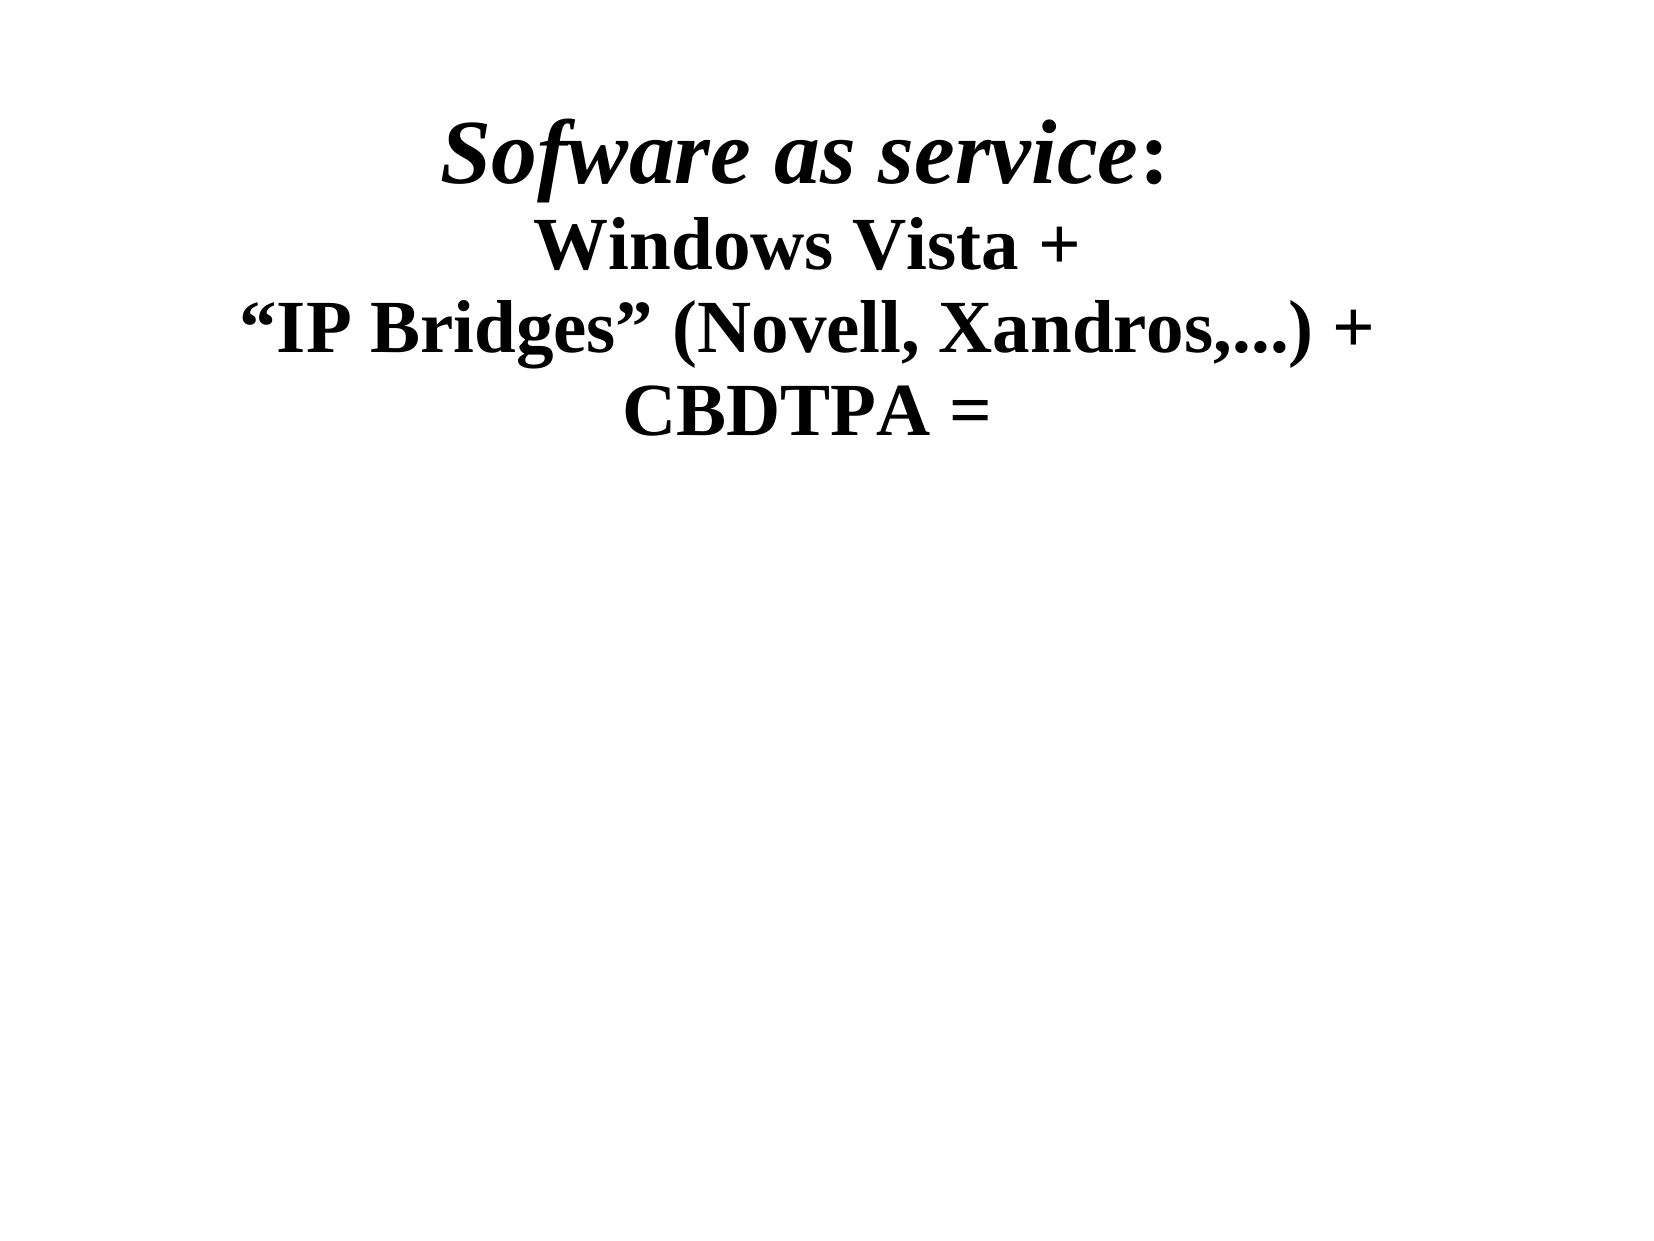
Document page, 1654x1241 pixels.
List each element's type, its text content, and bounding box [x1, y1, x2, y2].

title Sofware as service: Windows Vista + “IP Bridges” (Novell, Xandros,...) + CBDTPA = [62, 93, 1572, 460]
